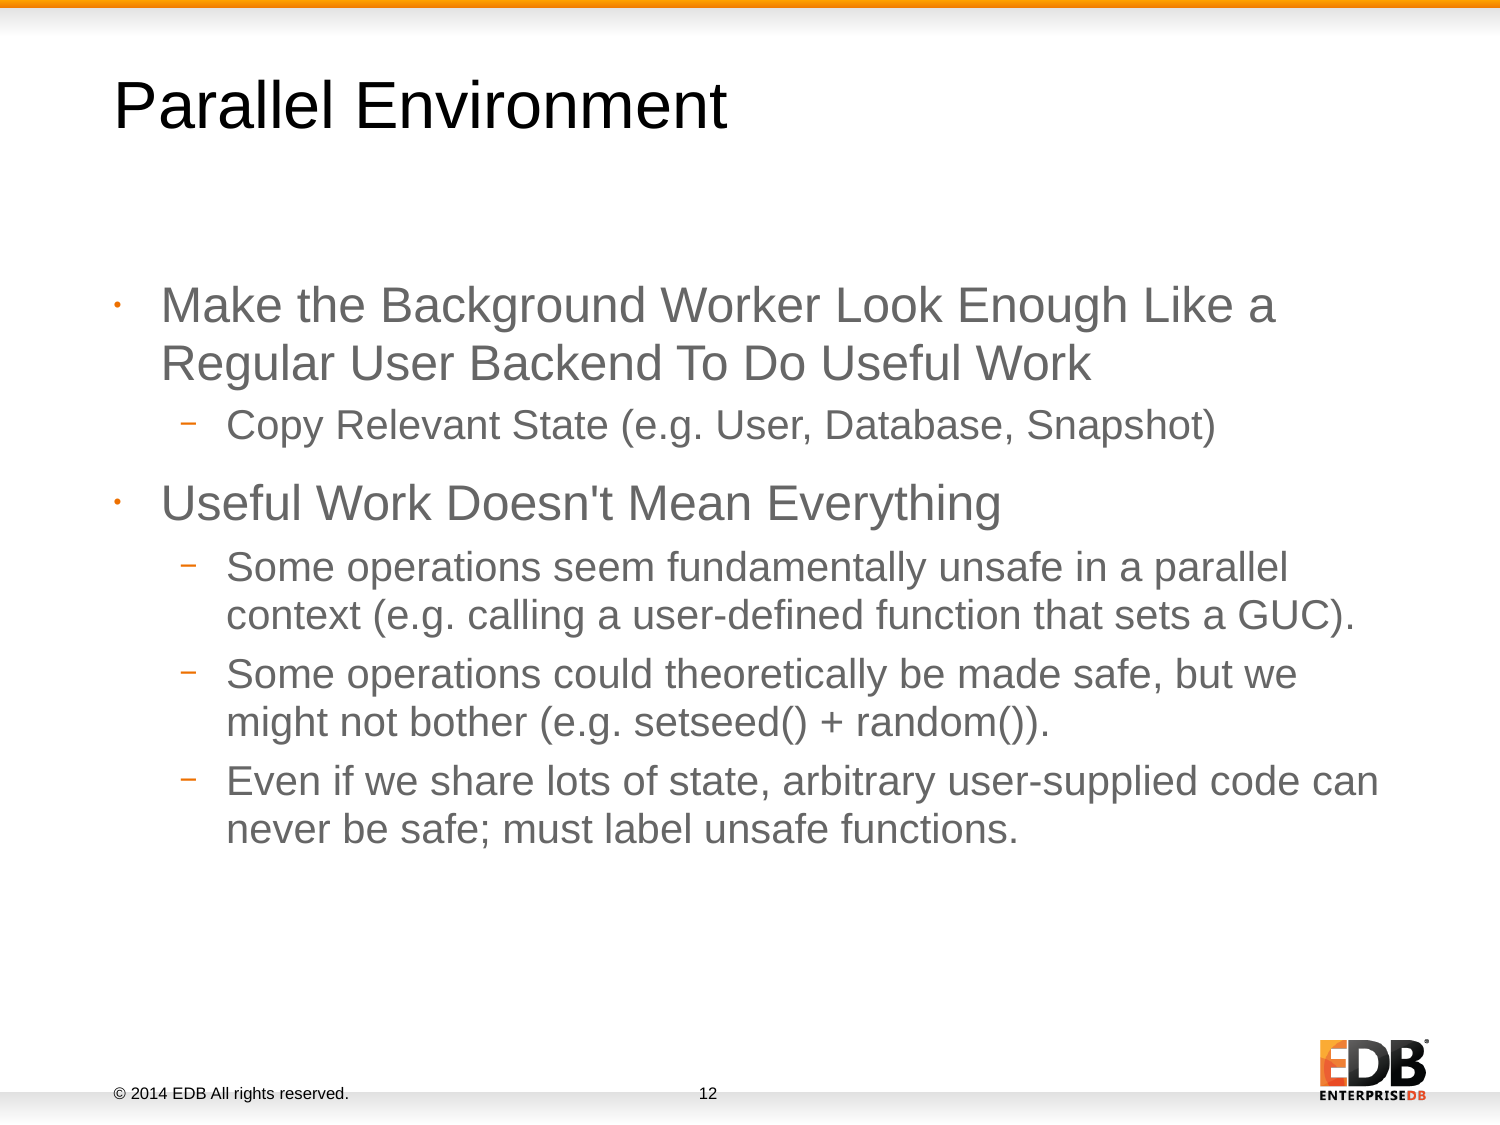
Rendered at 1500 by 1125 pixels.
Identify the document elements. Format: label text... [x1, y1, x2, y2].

picture [1318, 1036, 1430, 1101]
list Make the Background Worker Look Enough Like a Regular User Backend To Do Useful Work Copy Relevant State (e.g. User, Database, Snapshot) Useful Work Doesn't Mean Everything Some operations seem fundamentally unsafe in a parallel context (e.g. calling a user-defined function that sets a GUC). Some operations could theoretically be made safe, but we might not bother (e.g. setseed() + random()). Even if we share lots of state, arbitrary user-supplied code can never be safe; must label unsafe functions. [98, 270, 1403, 991]
title Parallel Environment [98, 26, 1403, 188]
